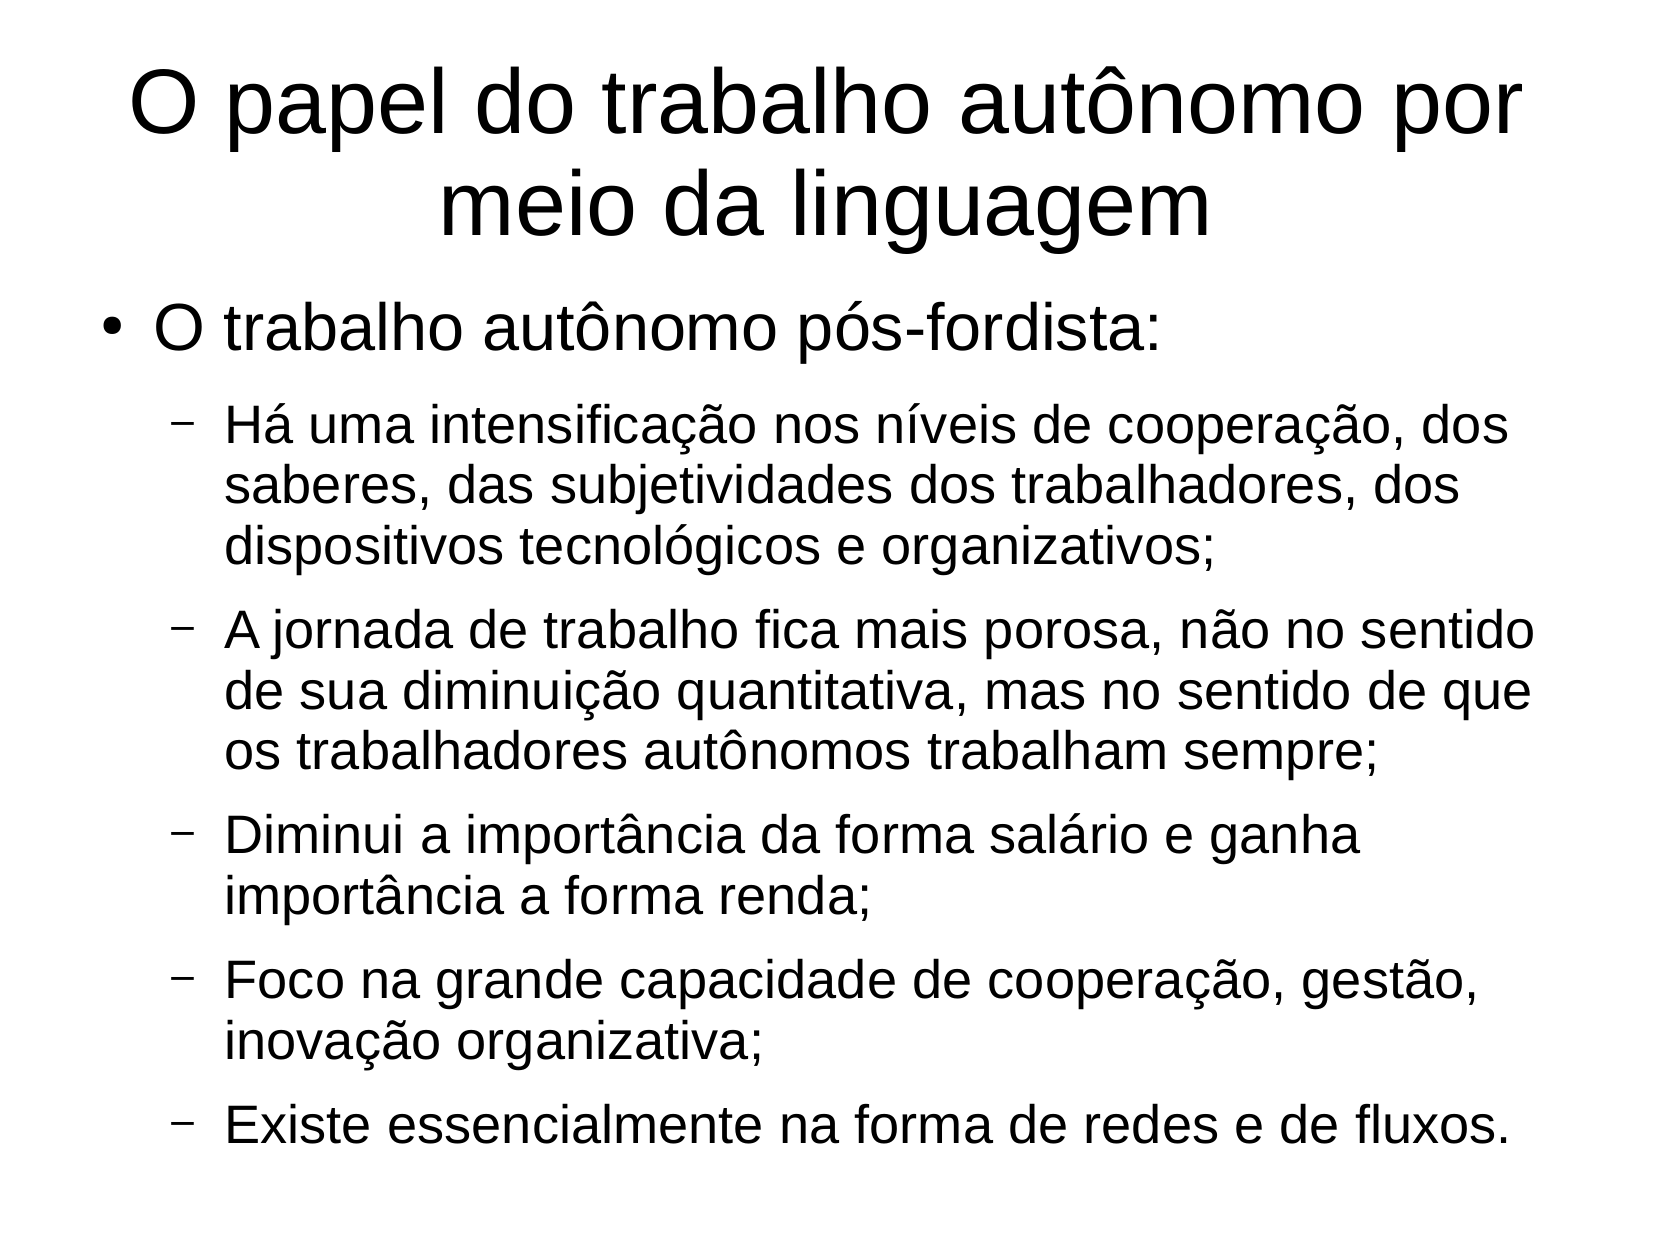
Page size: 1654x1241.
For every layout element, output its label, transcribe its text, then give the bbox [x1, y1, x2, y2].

title O papel do trabalho autônomo por meio da linguagem [82, 49, 1571, 257]
list O trabalho autônomo pós-fordista: Há uma intensificação nos níveis de cooperação, dos saberes, das subjetividades dos trabalhadores, dos dispositivos tecnológicos e organizativos; A jornada de trabalho fica mais porosa, não no sentido de sua diminuição quantitativa, mas no sentido de que os trabalhadores autônomos trabalham sempre; Diminui a importância da forma salário e ganha importância a forma renda; Foco na grande capacidade de cooperação, gestão, inovação organizativa; Existe essencialmente na forma de redes e de fluxos. [82, 290, 1571, 1010]
